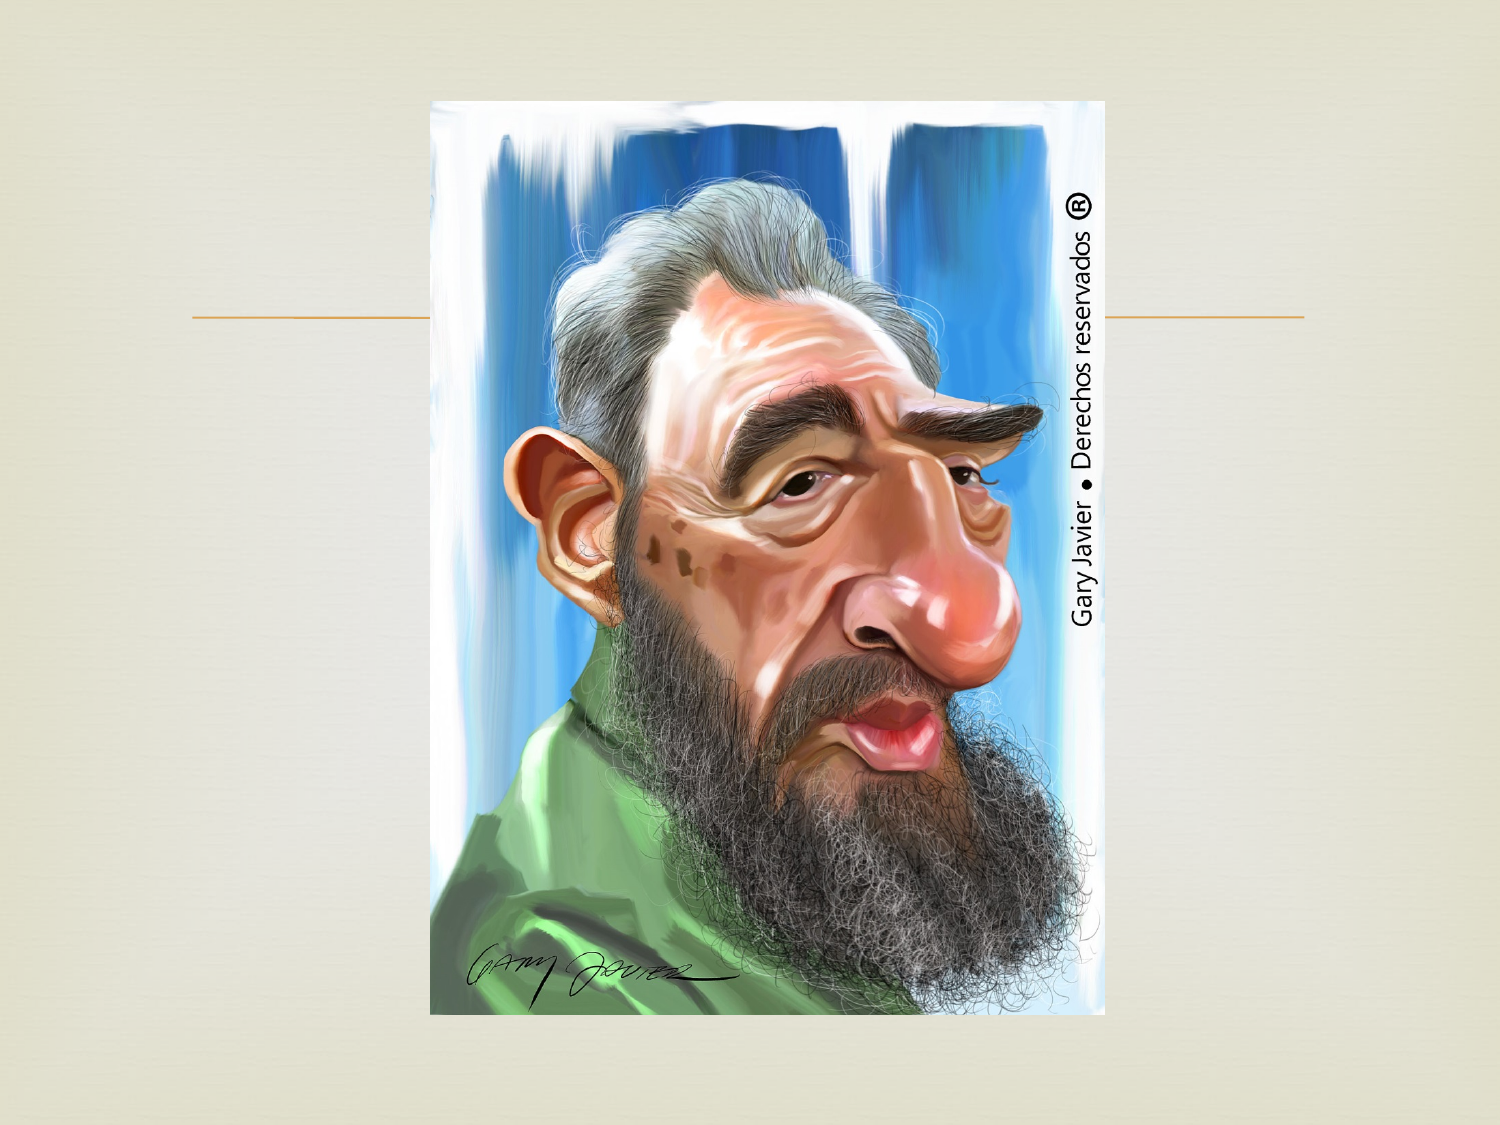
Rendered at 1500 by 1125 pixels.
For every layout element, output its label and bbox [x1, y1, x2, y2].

picture [430, 101, 1105, 1016]
